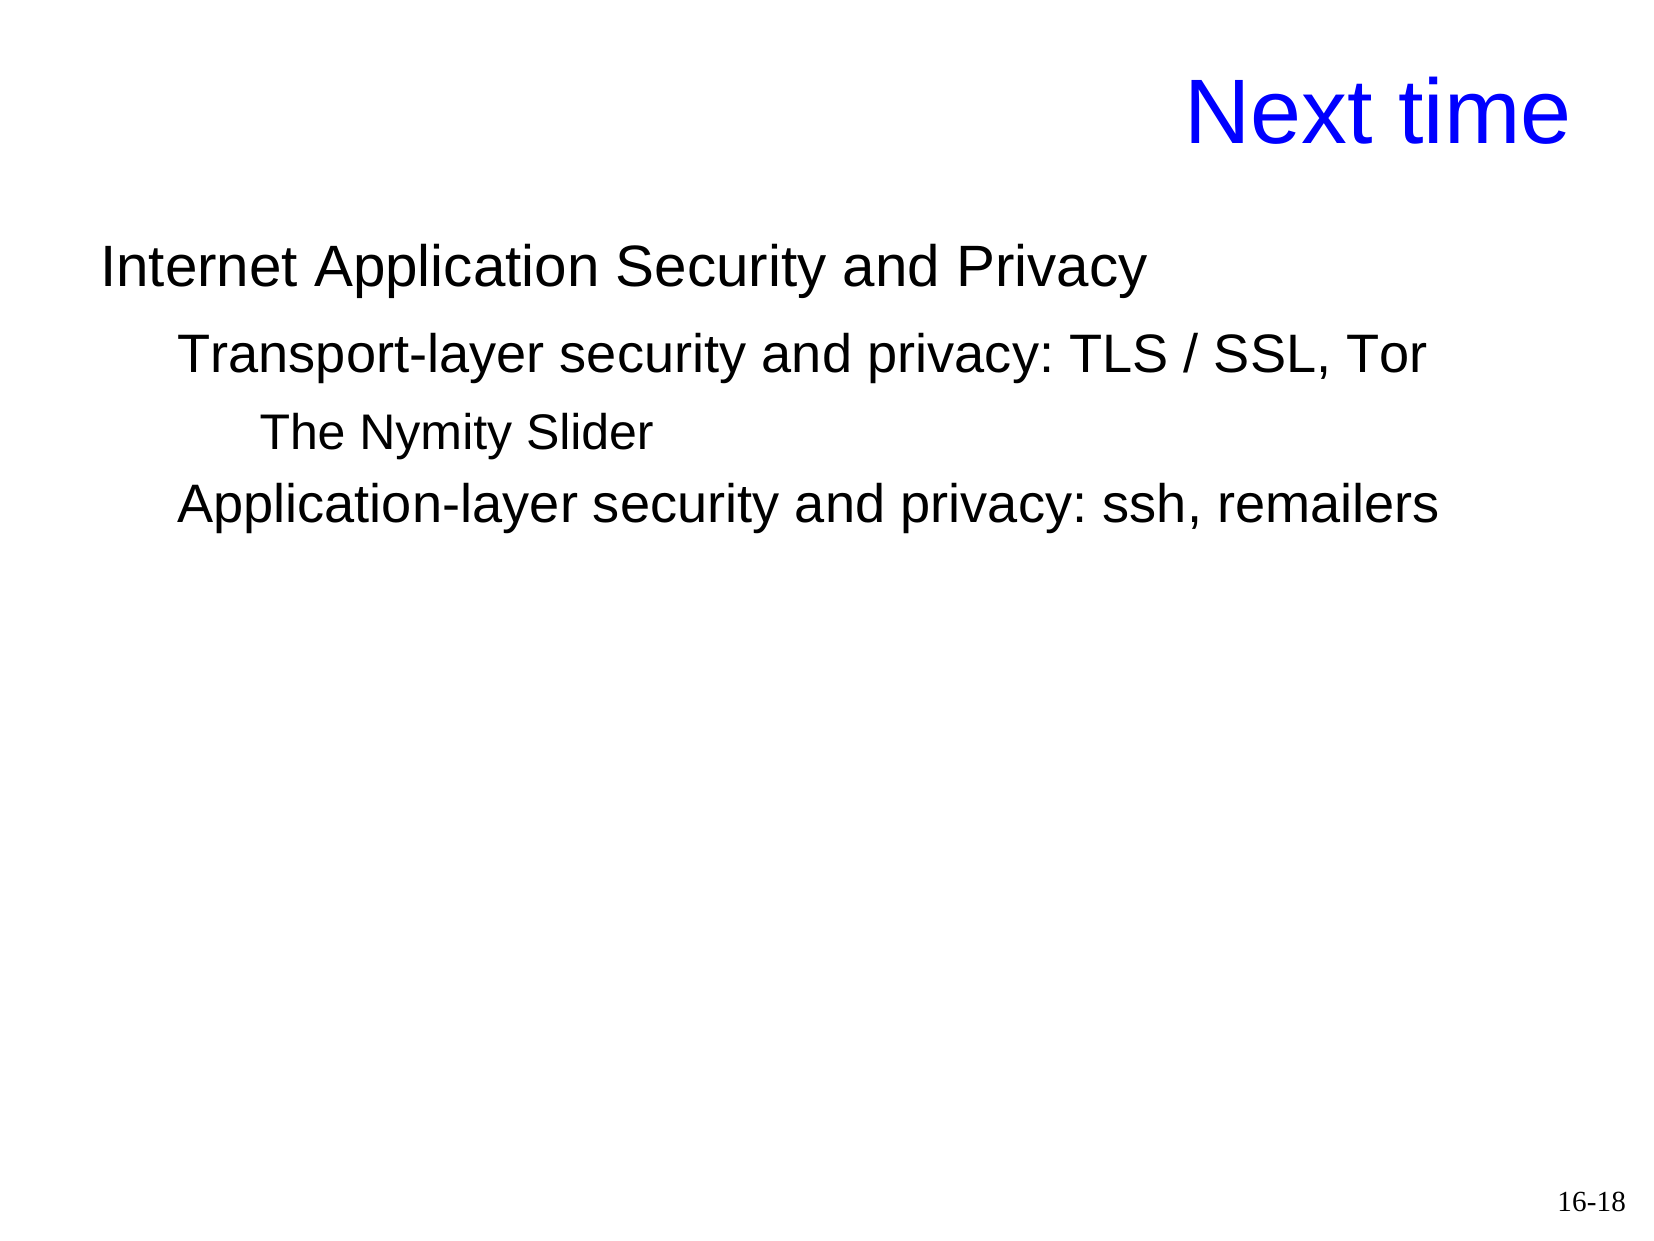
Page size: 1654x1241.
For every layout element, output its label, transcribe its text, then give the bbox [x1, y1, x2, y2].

list Internet Application Security and Privacy Transport-layer security and privacy: TLS / SSL, Tor The Nymity Slider Application-layer security and privacy: ssh, remailers [82, 237, 1571, 1156]
title Next time [84, 18, 1573, 211]
